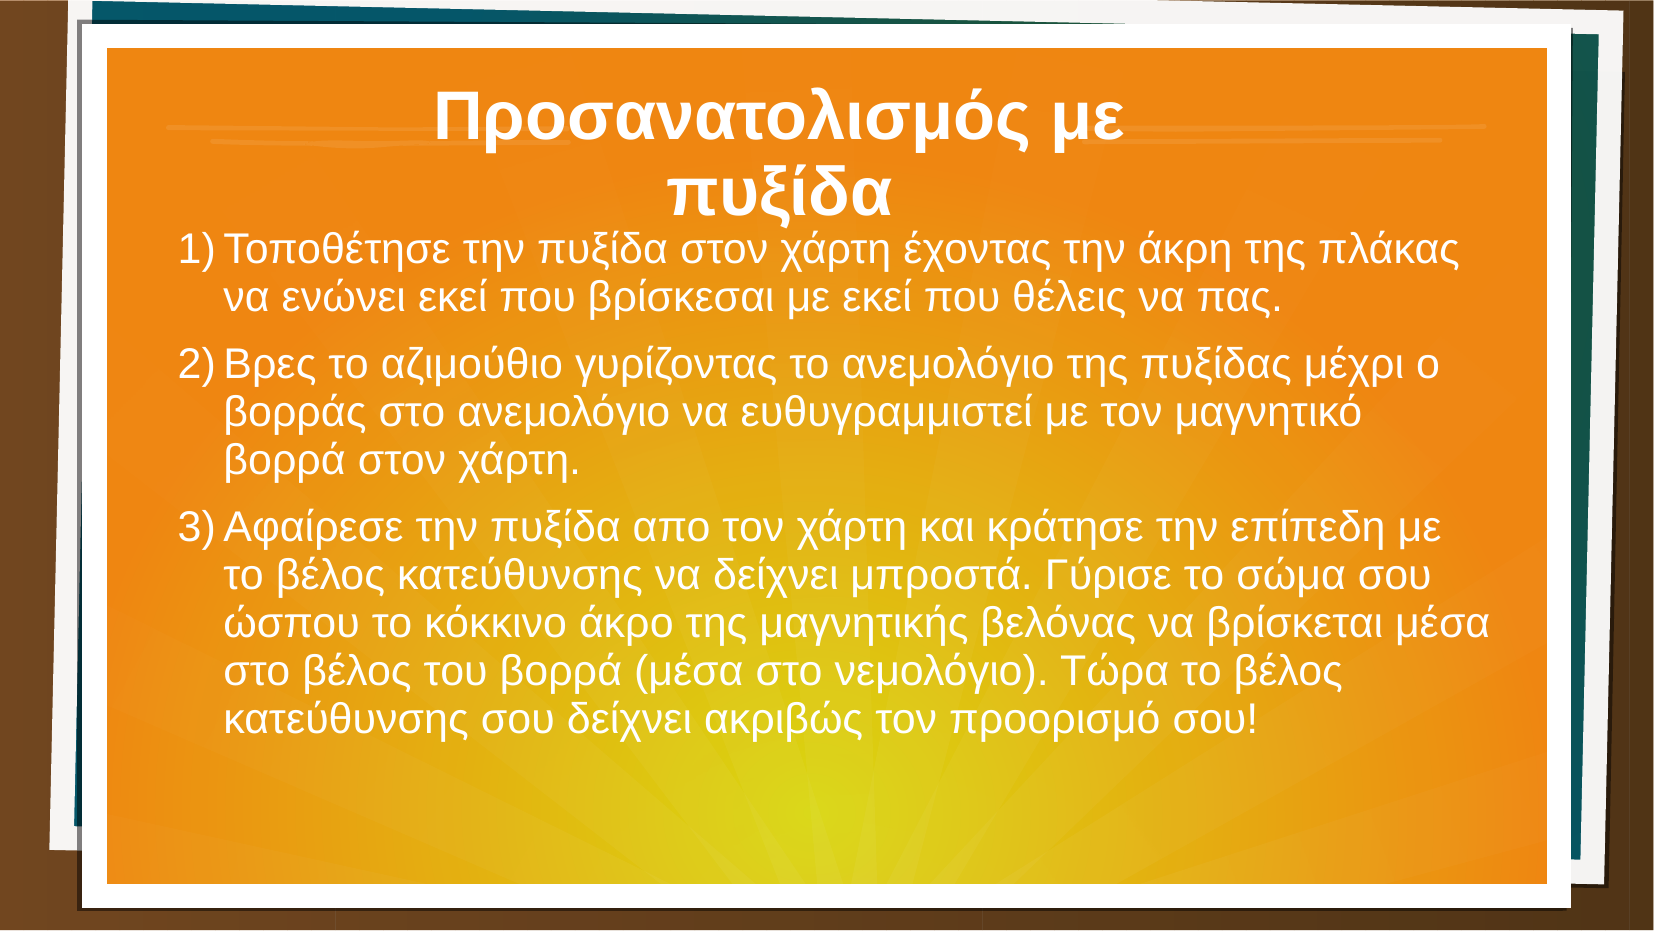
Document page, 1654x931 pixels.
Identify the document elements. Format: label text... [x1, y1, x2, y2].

list Τοποθέτησε την πυξίδα στον χάρτη έχοντας την άκρη της πλάκας να ενώνει εκεί που βρίσκεσαι με εκεί που θέλεις να πας. Βρες το αζιμούθιο γυρίζοντας το ανεμολόγιο της πυξίδας μέχρι ο βορράς στο ανεμολόγιο να ευθυγραμμιστεί με τον μαγνητικό βορρά στον χάρτη. Αφαίρεσε την πυξίδα απο τον χάρτη και κράτησε την επίπεδη με το βέλος κατεύθυνσης να δείχνει μπροστά. Γύρισε το σώμα σου ώσπου το κόκκινο άκρο της μαγνητικής βελόνας να βρίσκεται μέσα στο βέλος του βορρά (μέσα στο νεμολόγιο). Τώρα το βέλος κατεύθυνσης σου δείχνει ακριβώς τον προορισμό σου! [162, 224, 1492, 815]
title Προσανατολισμός με πυξίδα [354, 59, 1205, 224]
